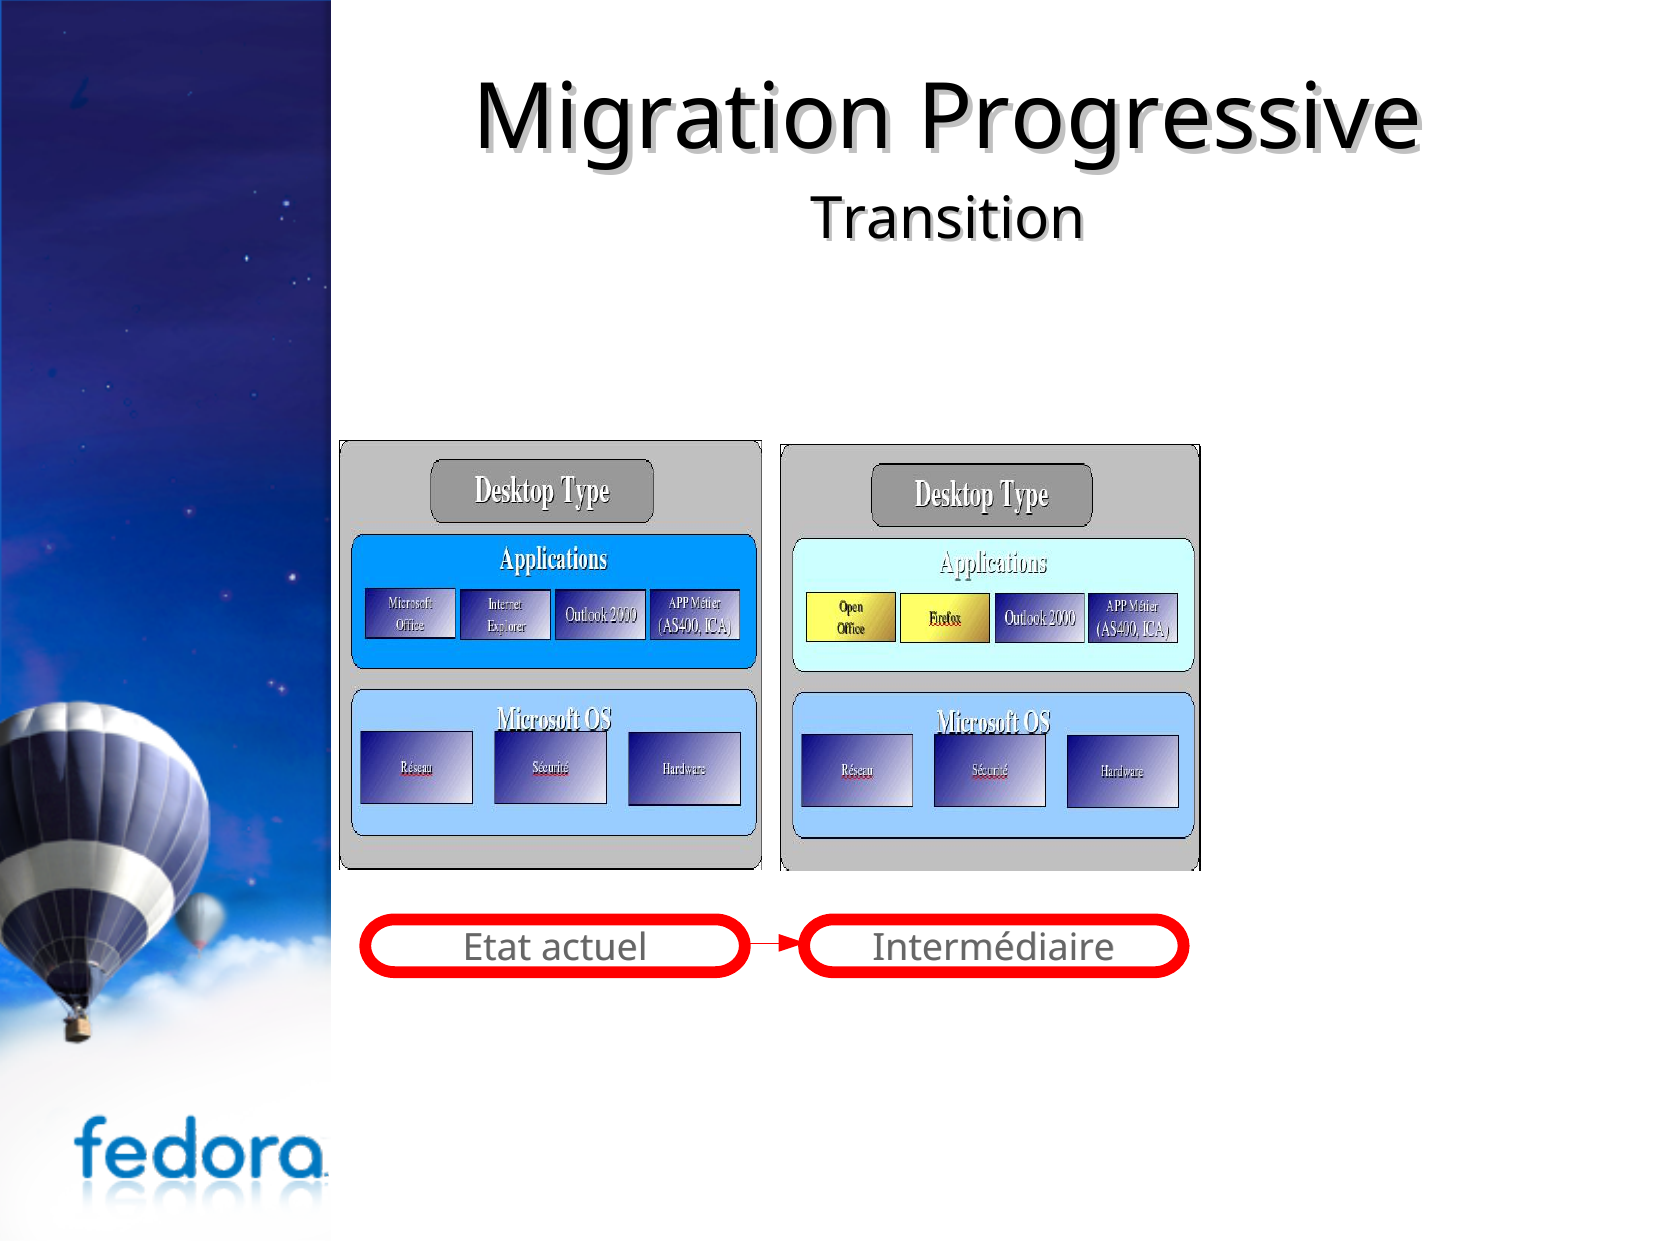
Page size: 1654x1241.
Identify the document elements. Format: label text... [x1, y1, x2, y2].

text_box Intermédiaire [804, 919, 1184, 973]
text_box Etat actuel [365, 919, 745, 973]
title Migration Progressive Transition [331, 49, 1571, 257]
picture [0, 0, 331, 1241]
picture [780, 443, 1201, 871]
picture [338, 440, 762, 870]
